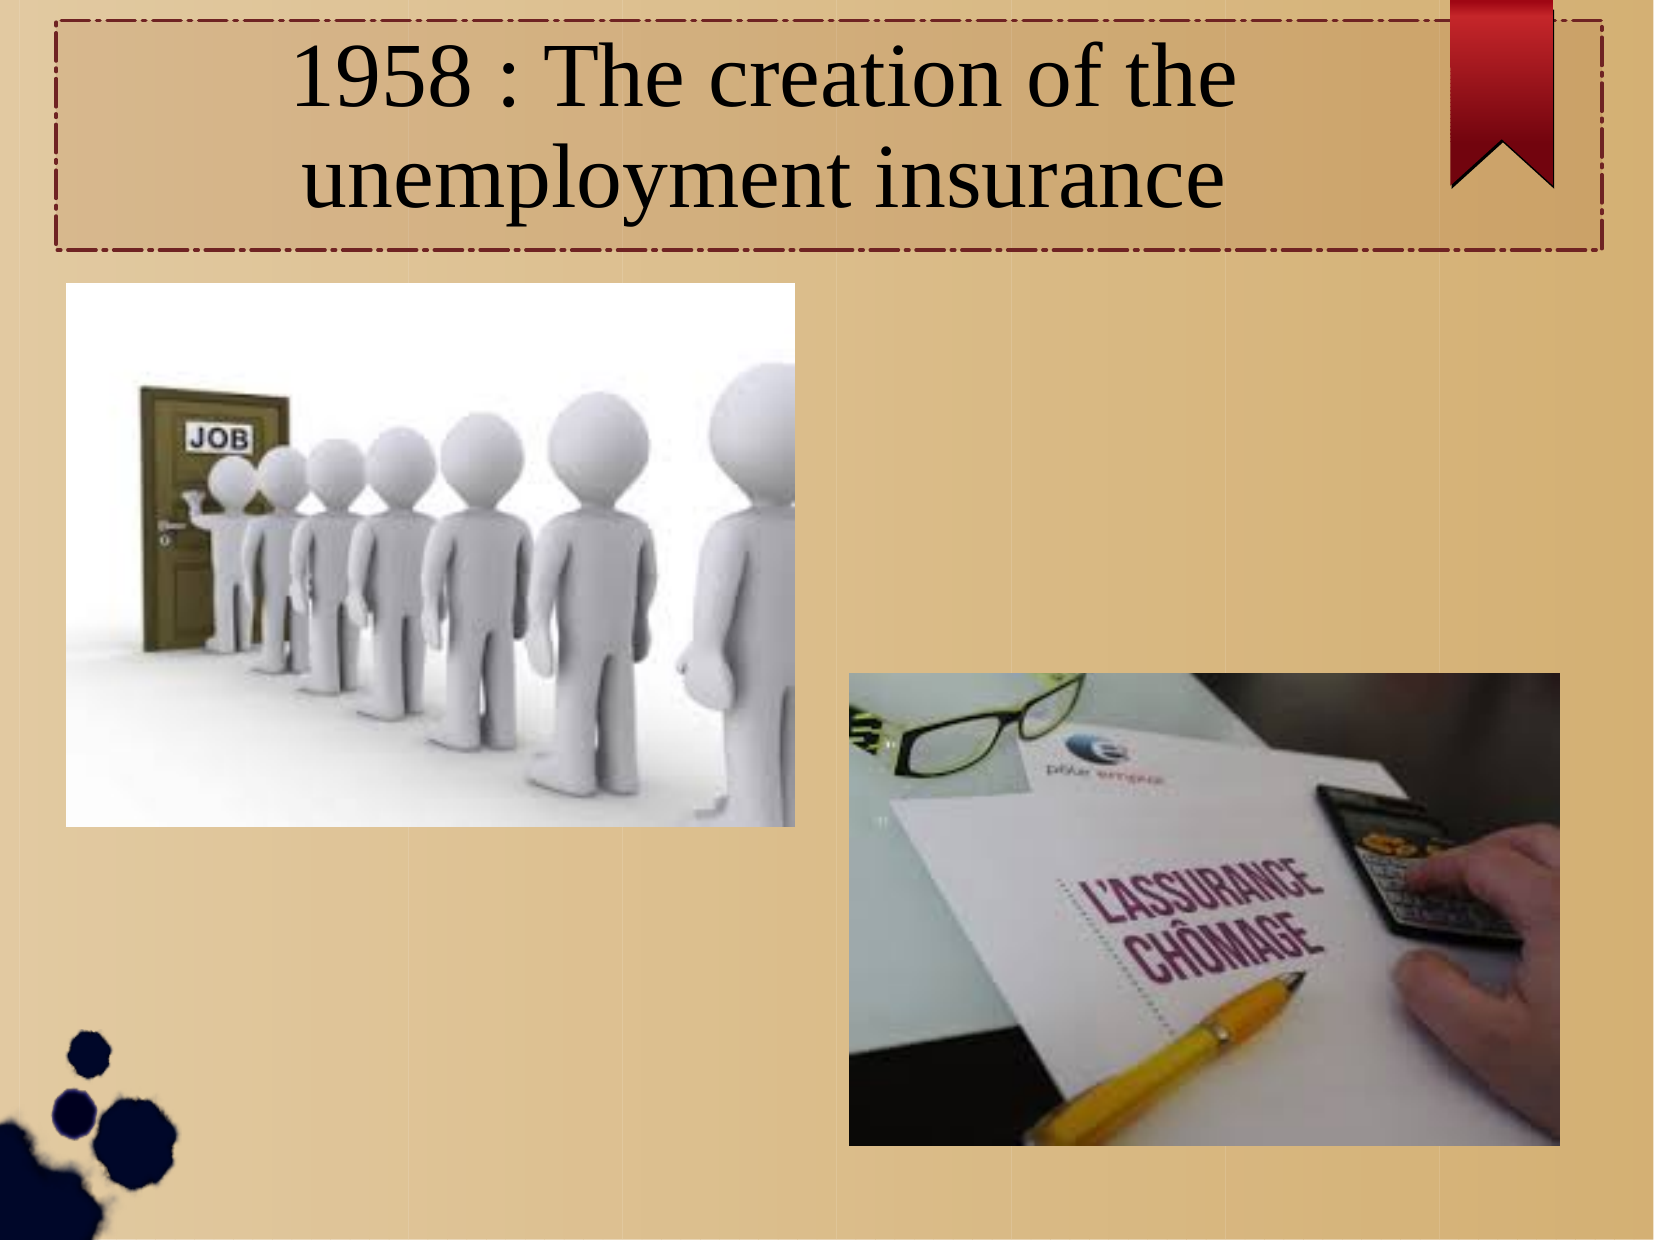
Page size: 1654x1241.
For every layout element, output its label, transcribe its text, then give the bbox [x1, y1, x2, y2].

title 1958 : The creation of the unemployment insurance [100, 24, 1430, 228]
picture [849, 673, 1560, 1146]
picture [66, 283, 795, 827]
